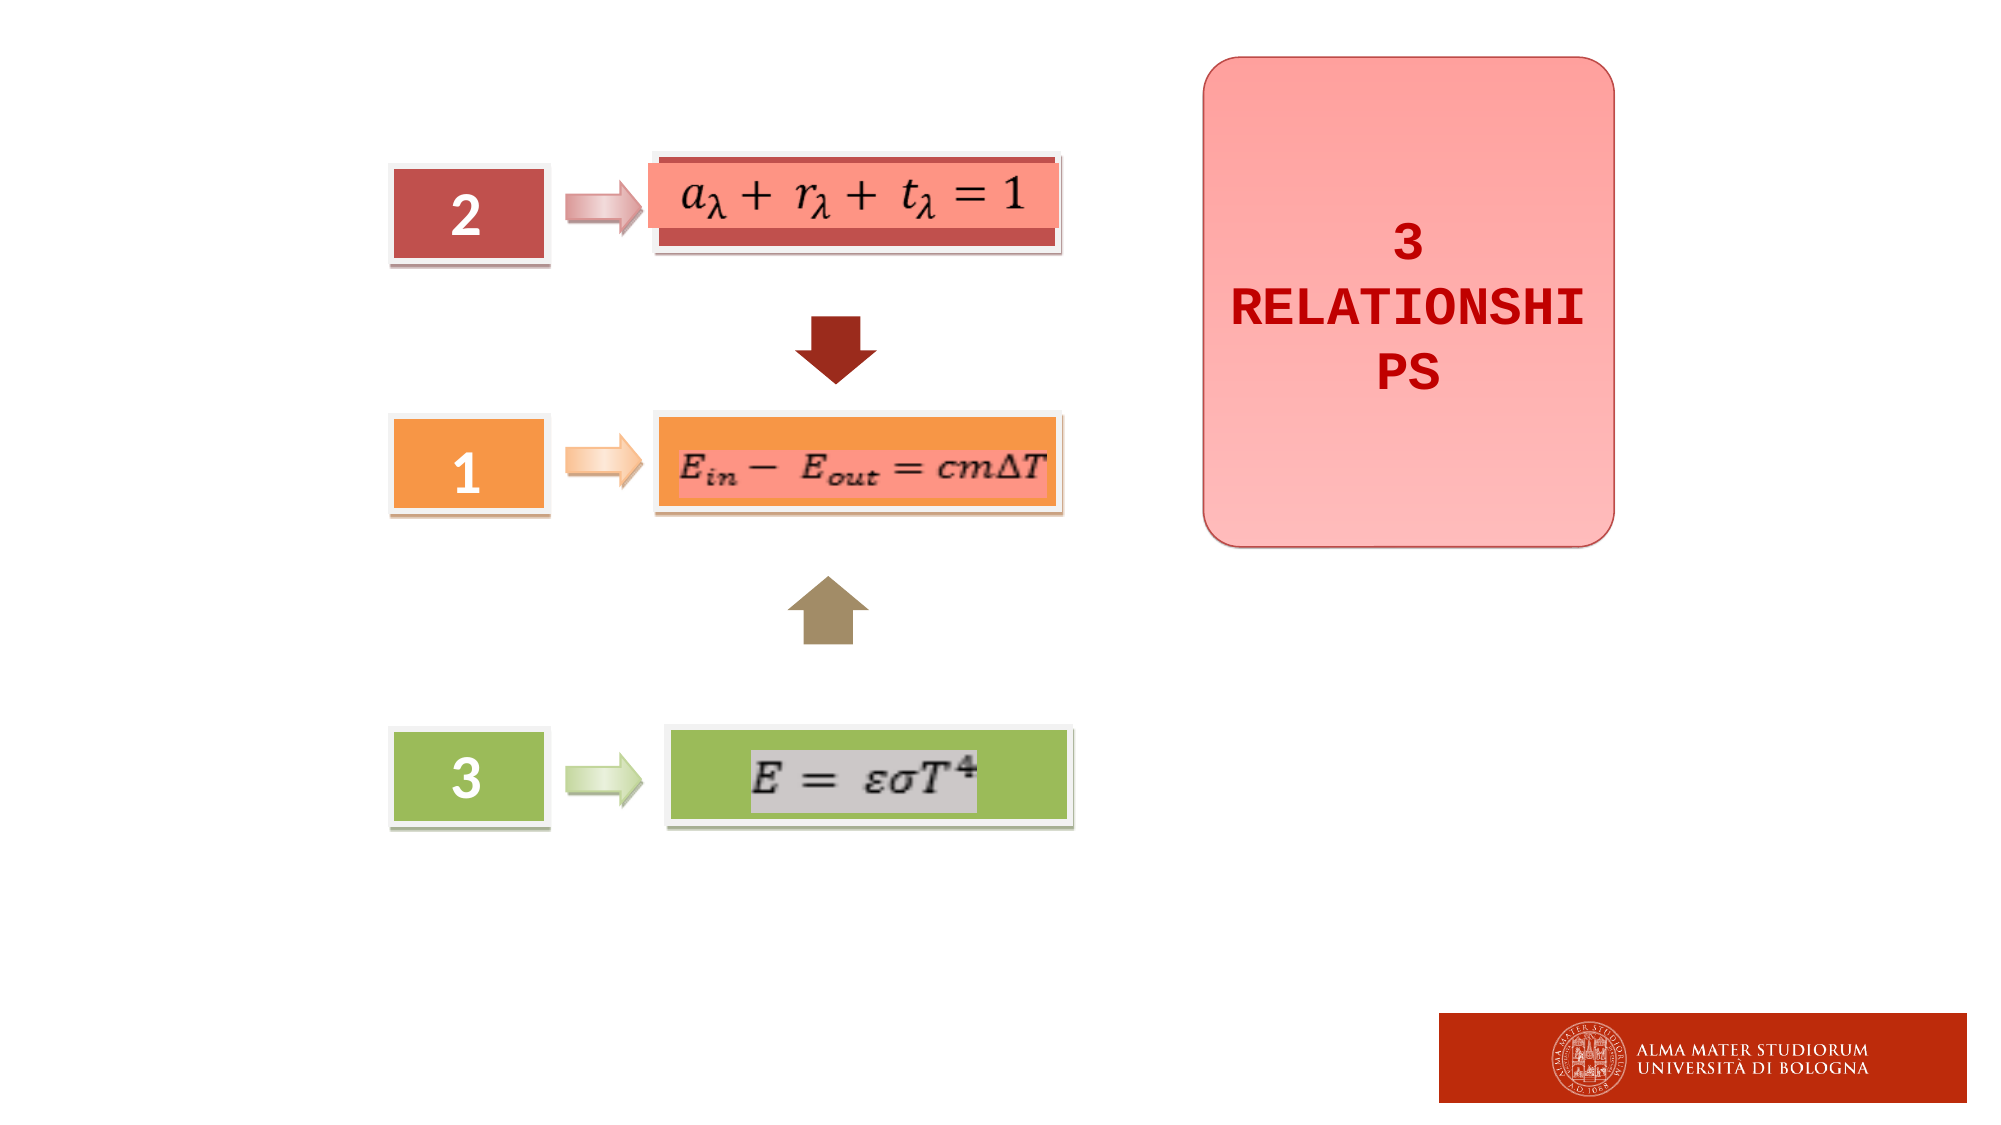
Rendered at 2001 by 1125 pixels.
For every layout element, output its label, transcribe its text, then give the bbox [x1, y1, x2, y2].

text_box [390, 728, 548, 825]
text_box 1 [414, 423, 520, 515]
text_box [655, 153, 1059, 163]
text_box 3 RELATIONSHIPS [1203, 57, 1615, 547]
text_box [667, 726, 1071, 823]
text_box [655, 228, 1059, 250]
picture [679, 450, 1047, 498]
text_box [566, 435, 641, 485]
text_box [390, 415, 548, 512]
picture [751, 750, 977, 813]
text_box [795, 316, 877, 385]
text_box [655, 413, 1059, 510]
text_box [390, 165, 548, 262]
text_box [566, 182, 641, 232]
text_box 2 [414, 165, 520, 257]
text_box [787, 576, 870, 645]
picture [648, 163, 1059, 228]
text_box 3 [414, 728, 520, 820]
text_box [566, 754, 641, 804]
